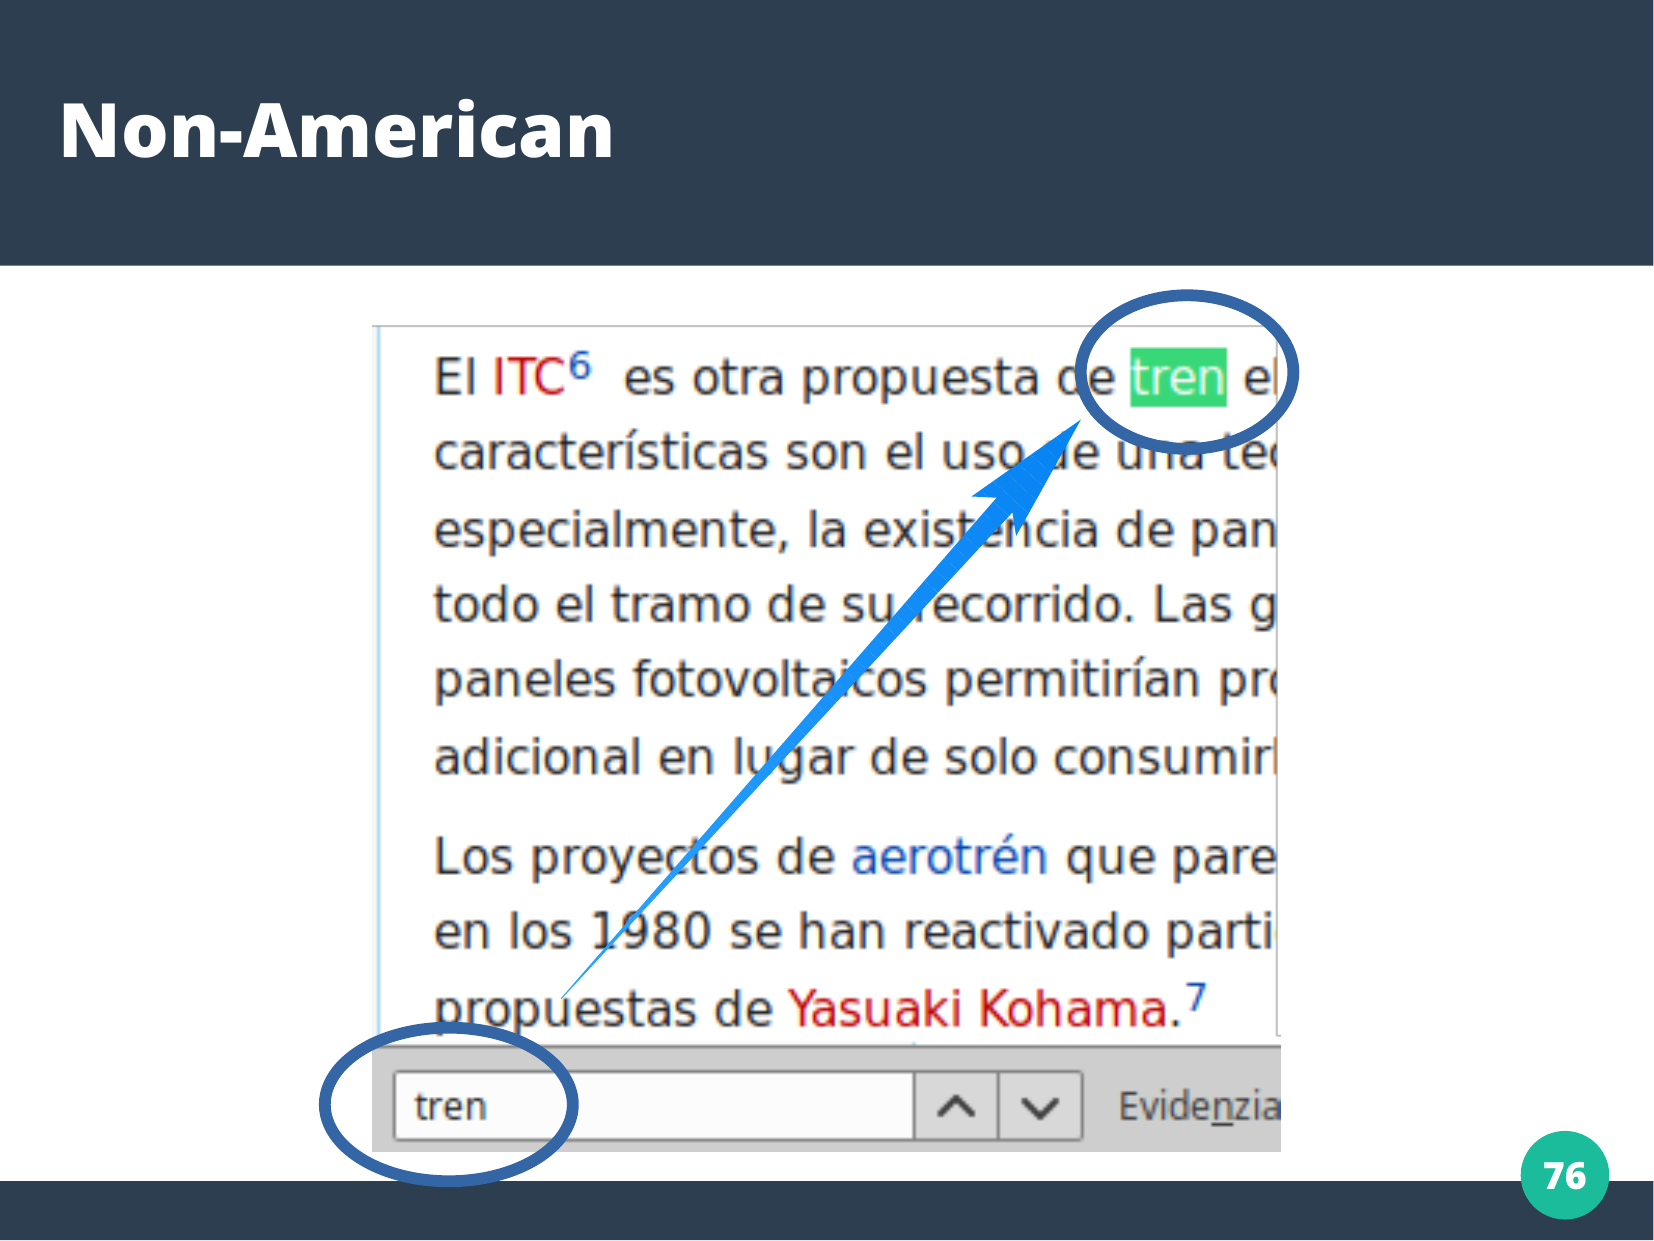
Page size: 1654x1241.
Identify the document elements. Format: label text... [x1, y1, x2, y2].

picture [1272, 324, 1281, 334]
picture [372, 324, 1281, 1152]
text_box [1080, 295, 1294, 449]
title Non-American [59, 49, 1595, 207]
text_box [324, 1027, 573, 1182]
